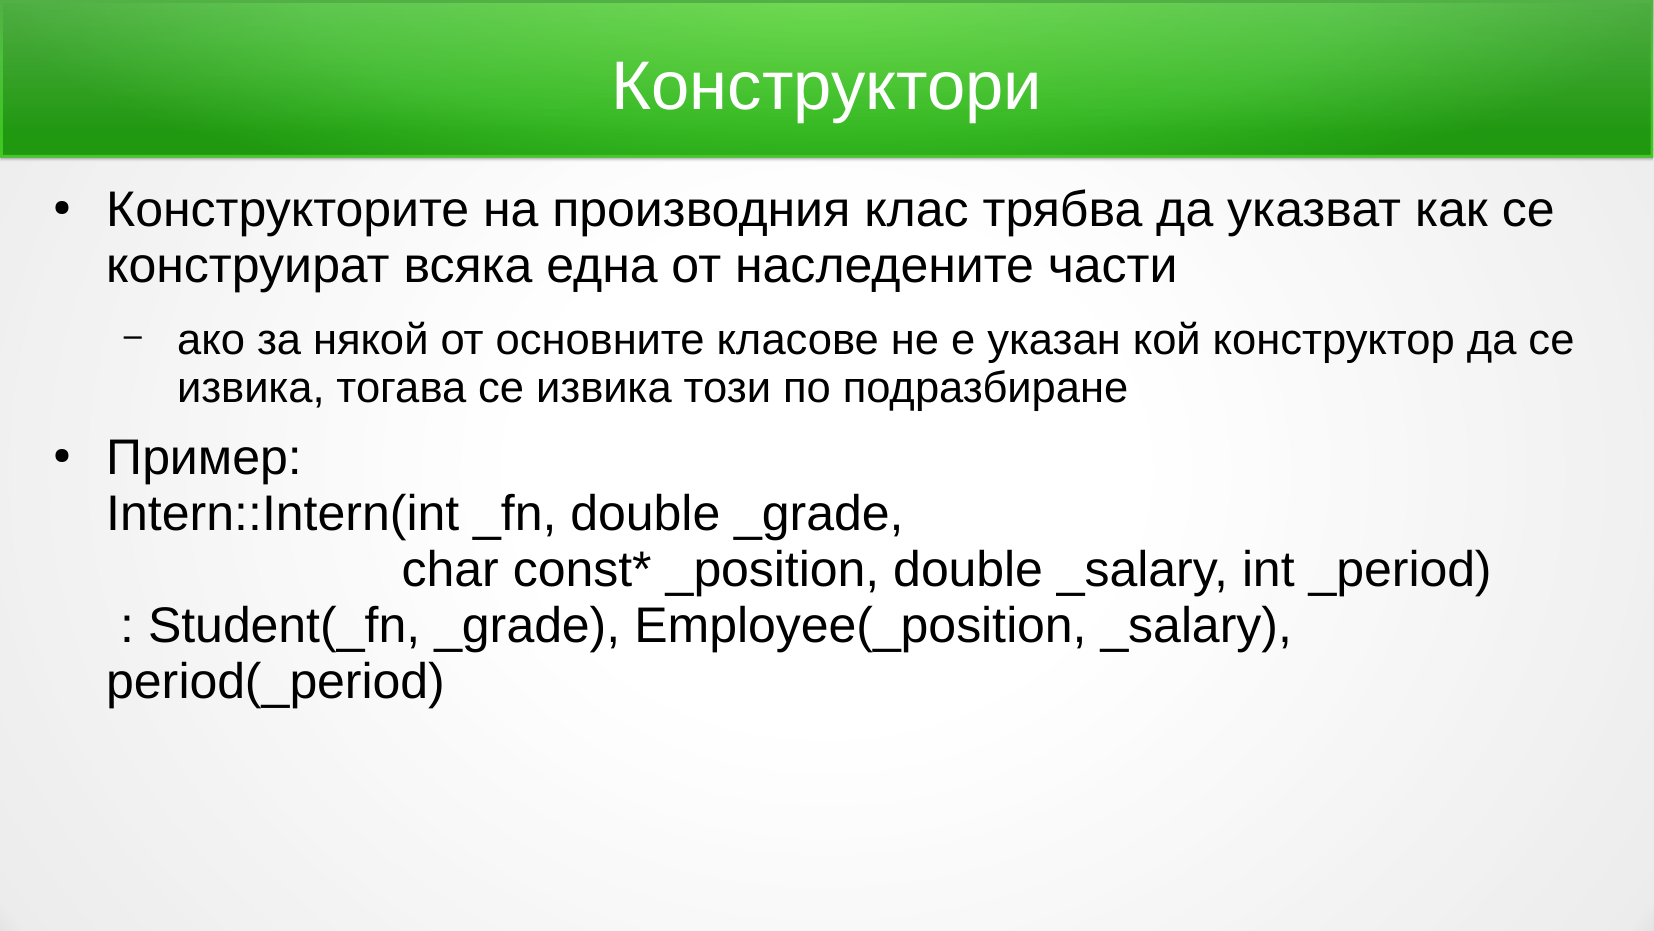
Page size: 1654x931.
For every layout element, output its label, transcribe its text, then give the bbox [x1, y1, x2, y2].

title Конструктори [82, 37, 1571, 135]
list Конструкторите на производния клас трябва да указват как се конструират всяка една от наследените части ако за някой от основните класове не е указан кой конструктор да се извика, тогава се извика този по подразбиране Пример: Intern::Intern(int _fn, double _grade, char const* _position, double _salary, int _period) : Student(_fn, _grade), Employee(_position, _salary), period(_period) [35, 181, 1619, 898]
